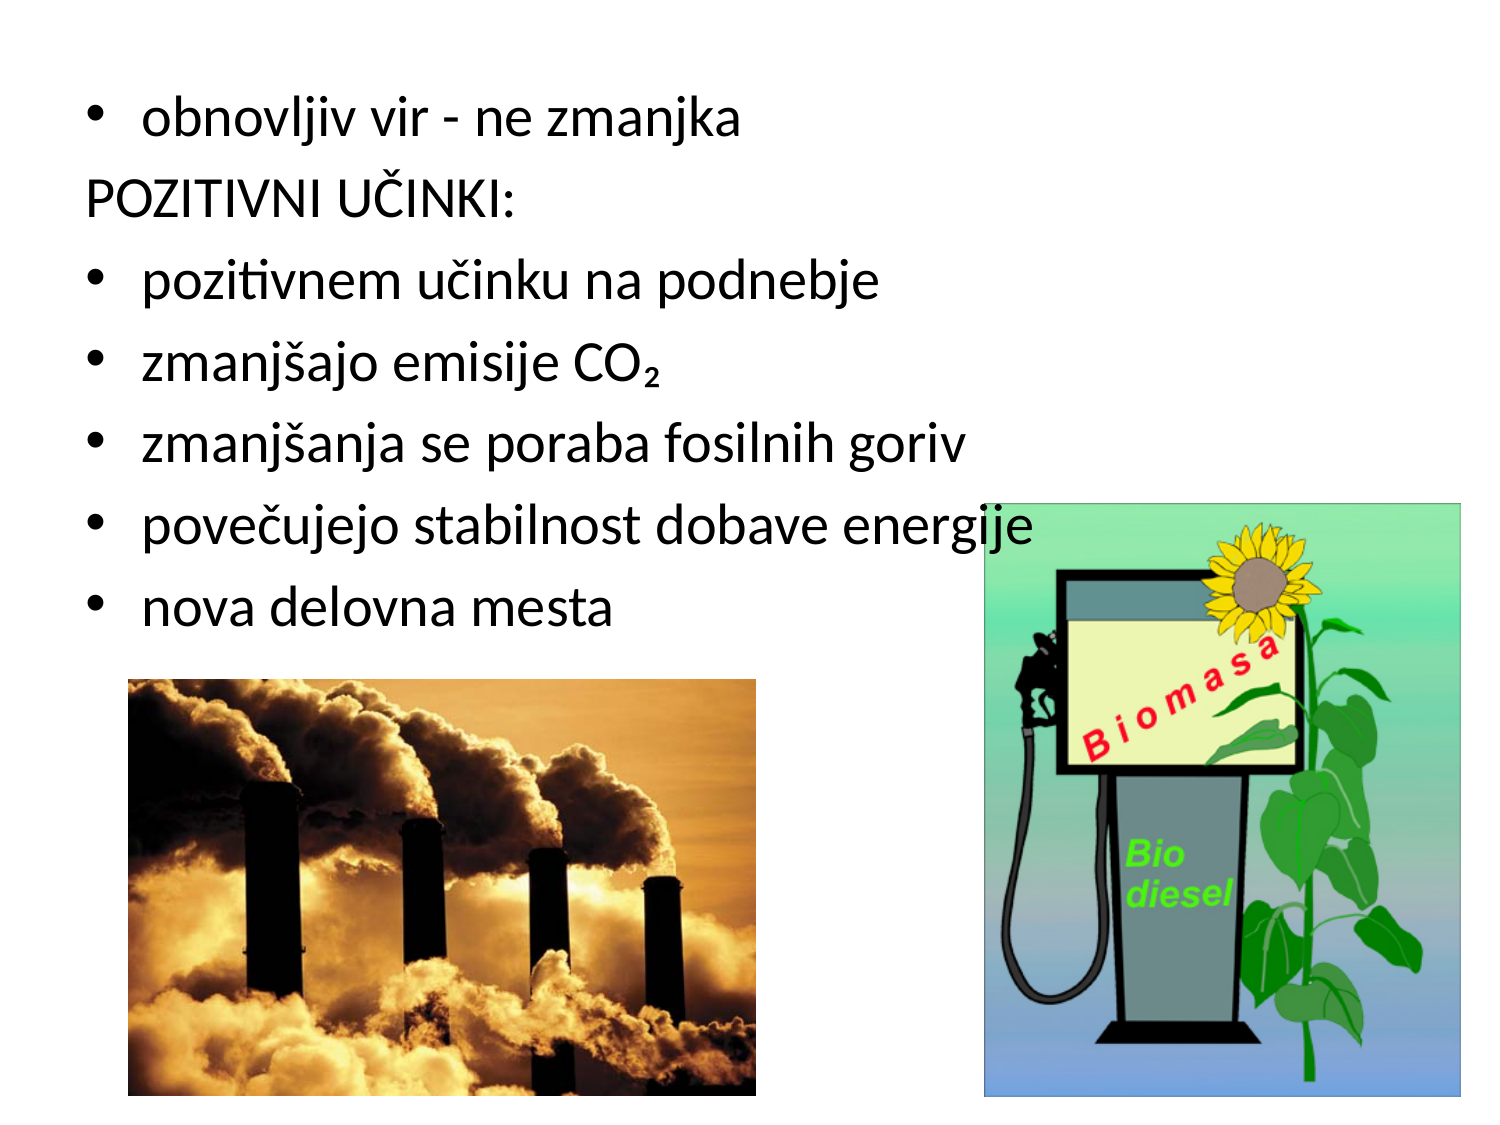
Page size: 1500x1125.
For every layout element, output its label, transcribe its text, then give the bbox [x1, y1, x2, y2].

picture [984, 503, 1461, 1097]
list obnovljiv vir - ne zmanjka POZITIVNI UČINKI: pozitivnem učinku na podnebje zmanjšajo emisije CO₂ zmanjšanja se poraba fosilnih goriv povečujejo stabilnost dobave energije nova delovna mesta [70, 70, 1421, 813]
picture [128, 679, 756, 1096]
